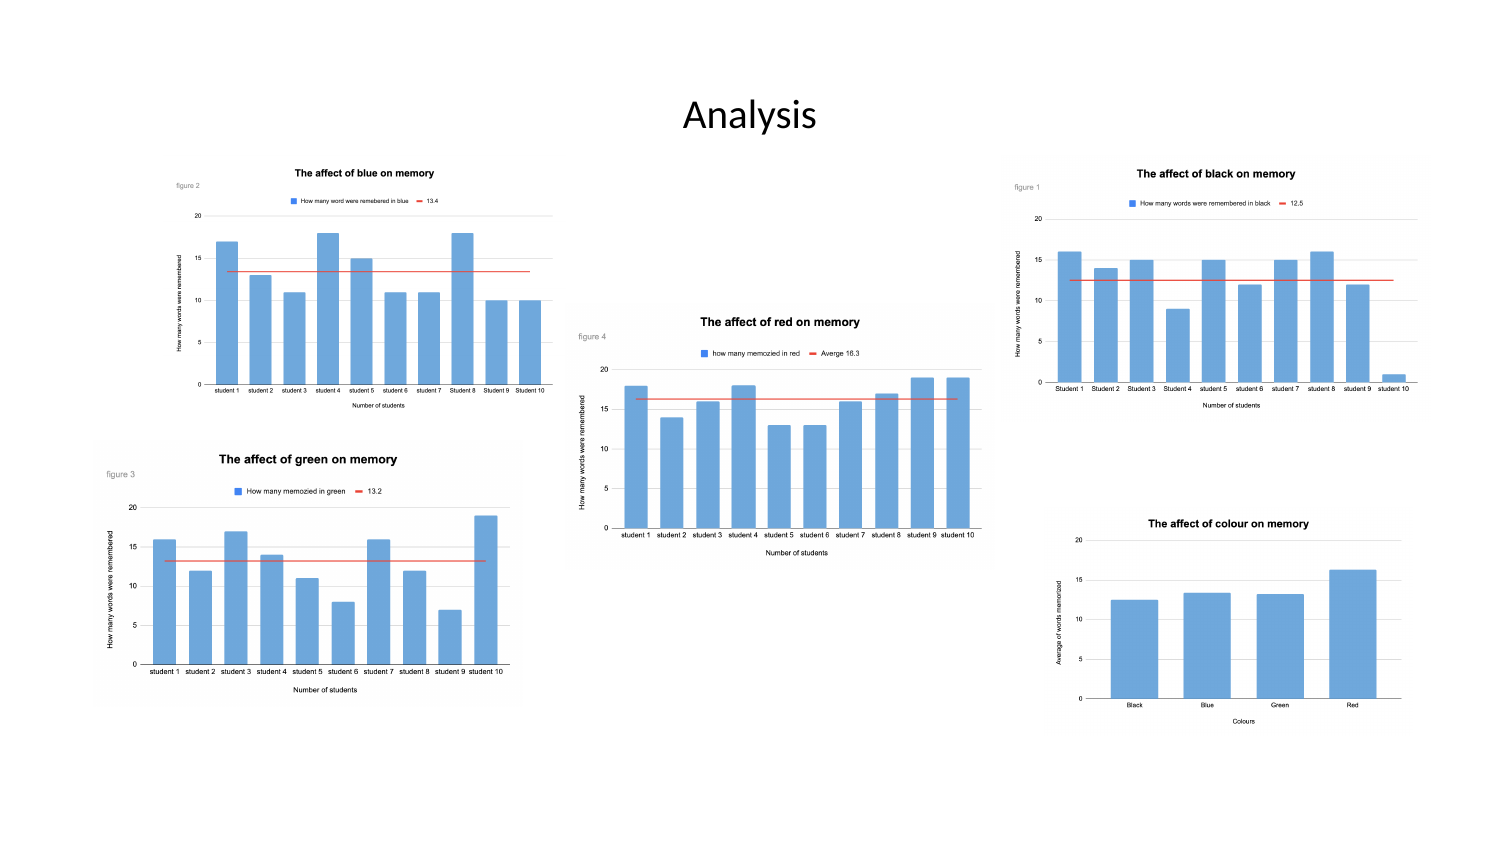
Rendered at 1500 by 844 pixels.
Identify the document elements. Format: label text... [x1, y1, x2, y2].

title Analysis [51, 70, 1449, 201]
picture [163, 155, 995, 570]
picture [93, 440, 523, 707]
picture [1044, 507, 1413, 736]
picture [1001, 155, 1431, 422]
